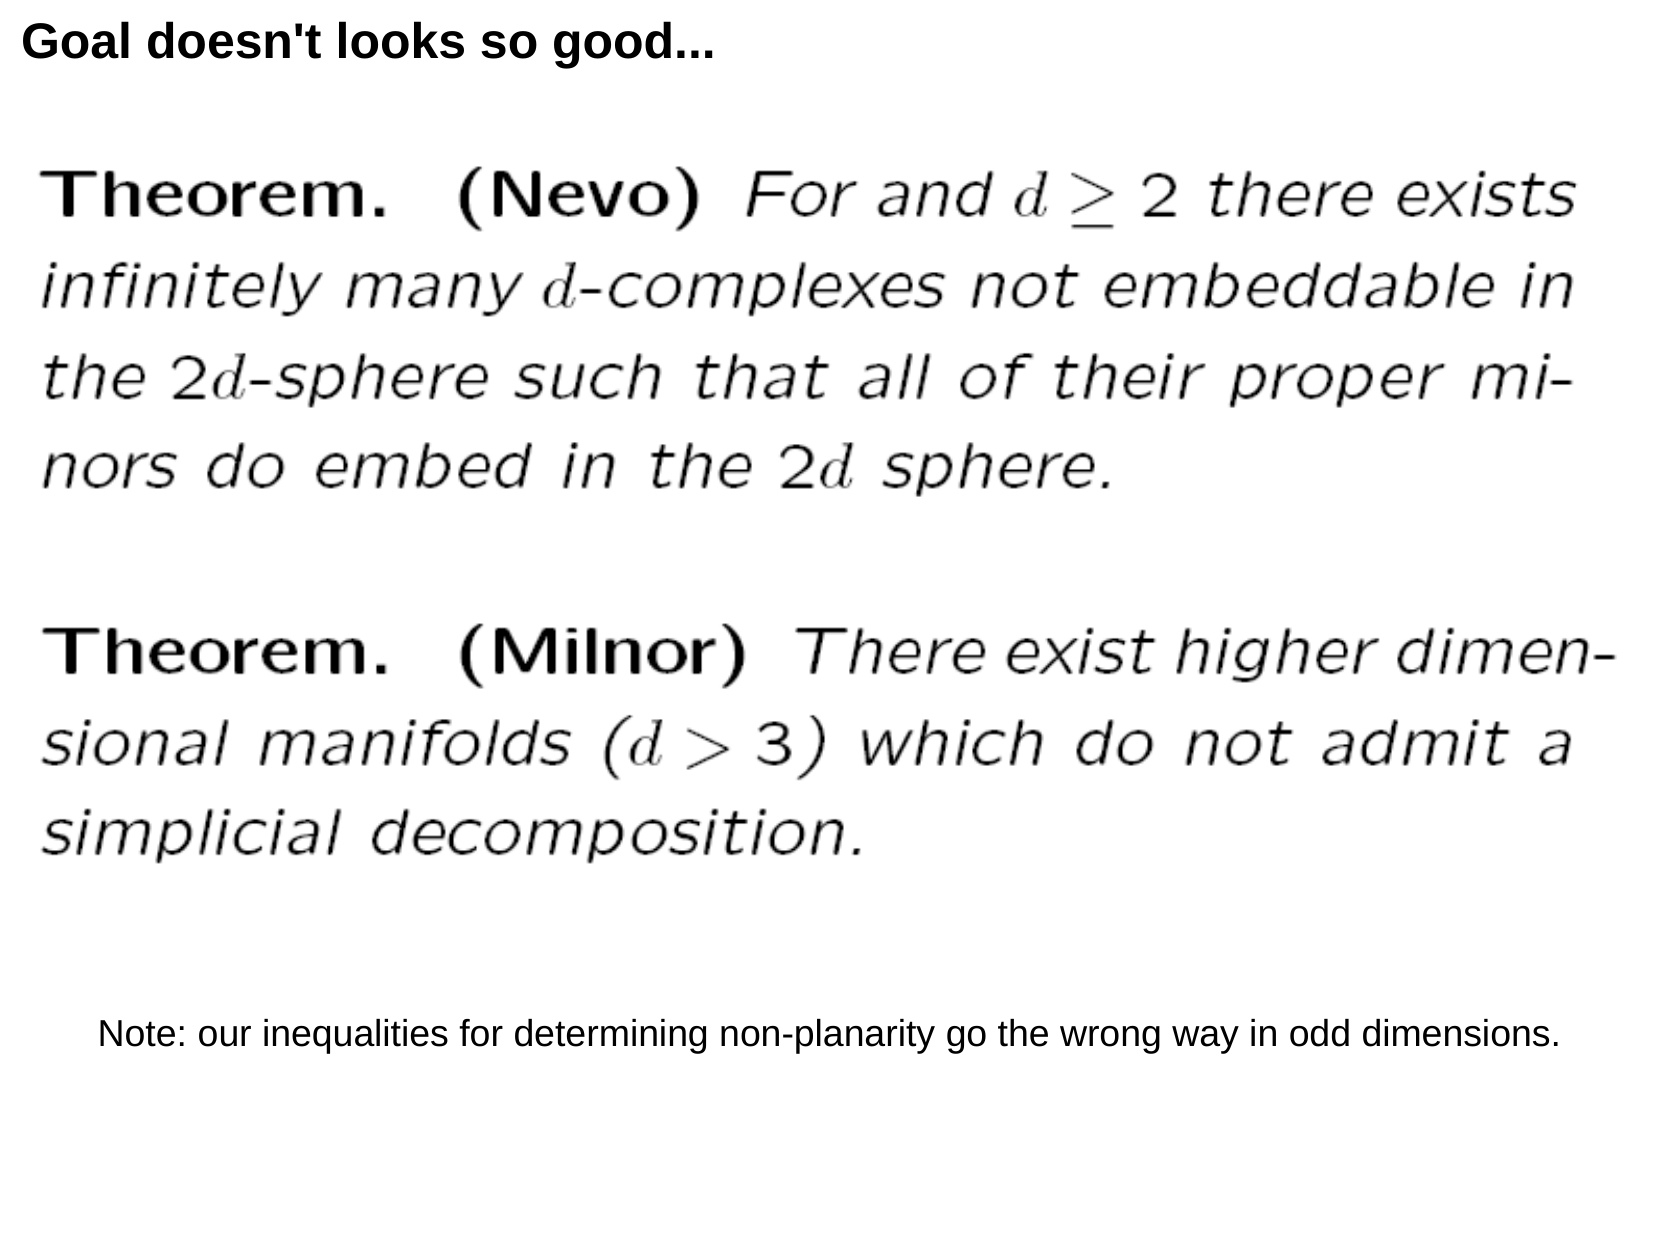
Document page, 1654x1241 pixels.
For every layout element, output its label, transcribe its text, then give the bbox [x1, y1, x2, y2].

picture [31, 614, 1640, 874]
text_box Note: our inequalities for determining non-planarity go the wrong way in odd dimensions. [82, 1004, 1574, 1062]
picture [24, 157, 1599, 526]
text_box Goal doesn't looks so good... [6, 6, 1654, 79]
